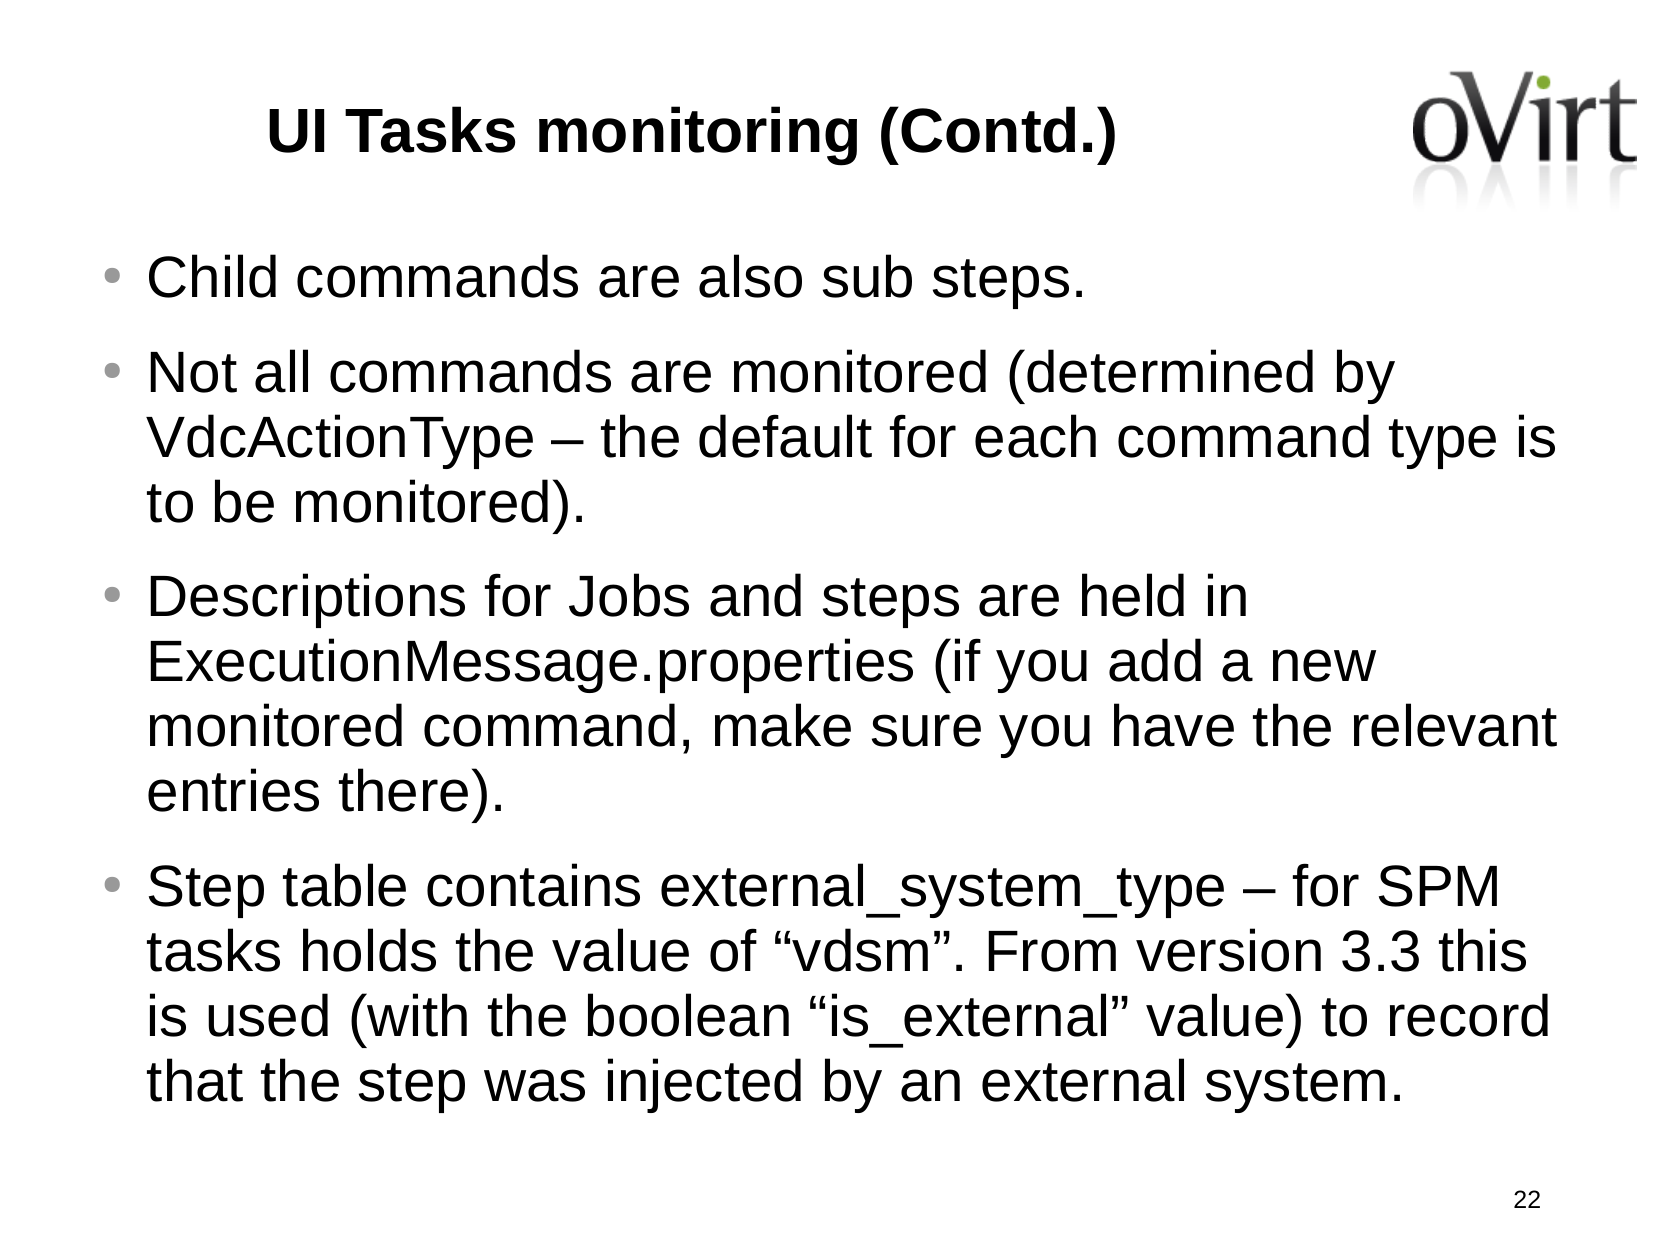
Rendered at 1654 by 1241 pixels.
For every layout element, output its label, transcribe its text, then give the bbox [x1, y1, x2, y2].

title UI Tasks monitoring (Contd.) [82, 37, 1303, 226]
picture [1413, 63, 1637, 212]
list Child commands are also sub steps. Not all commands are monitored (determined by VdcActionType – the default for each command type is to be monitored). Descriptions for Jobs and steps are held in ExecutionMessage.properties (if you add a new monitored command, make sure you have the relevant entries there). Step table contains external_system_type – for SPM tasks holds the value of “vdsm”. From version 3.3 this is used (with the boolean “is_external” value) to record that the step was injected by an external system. [86, 244, 1576, 1114]
